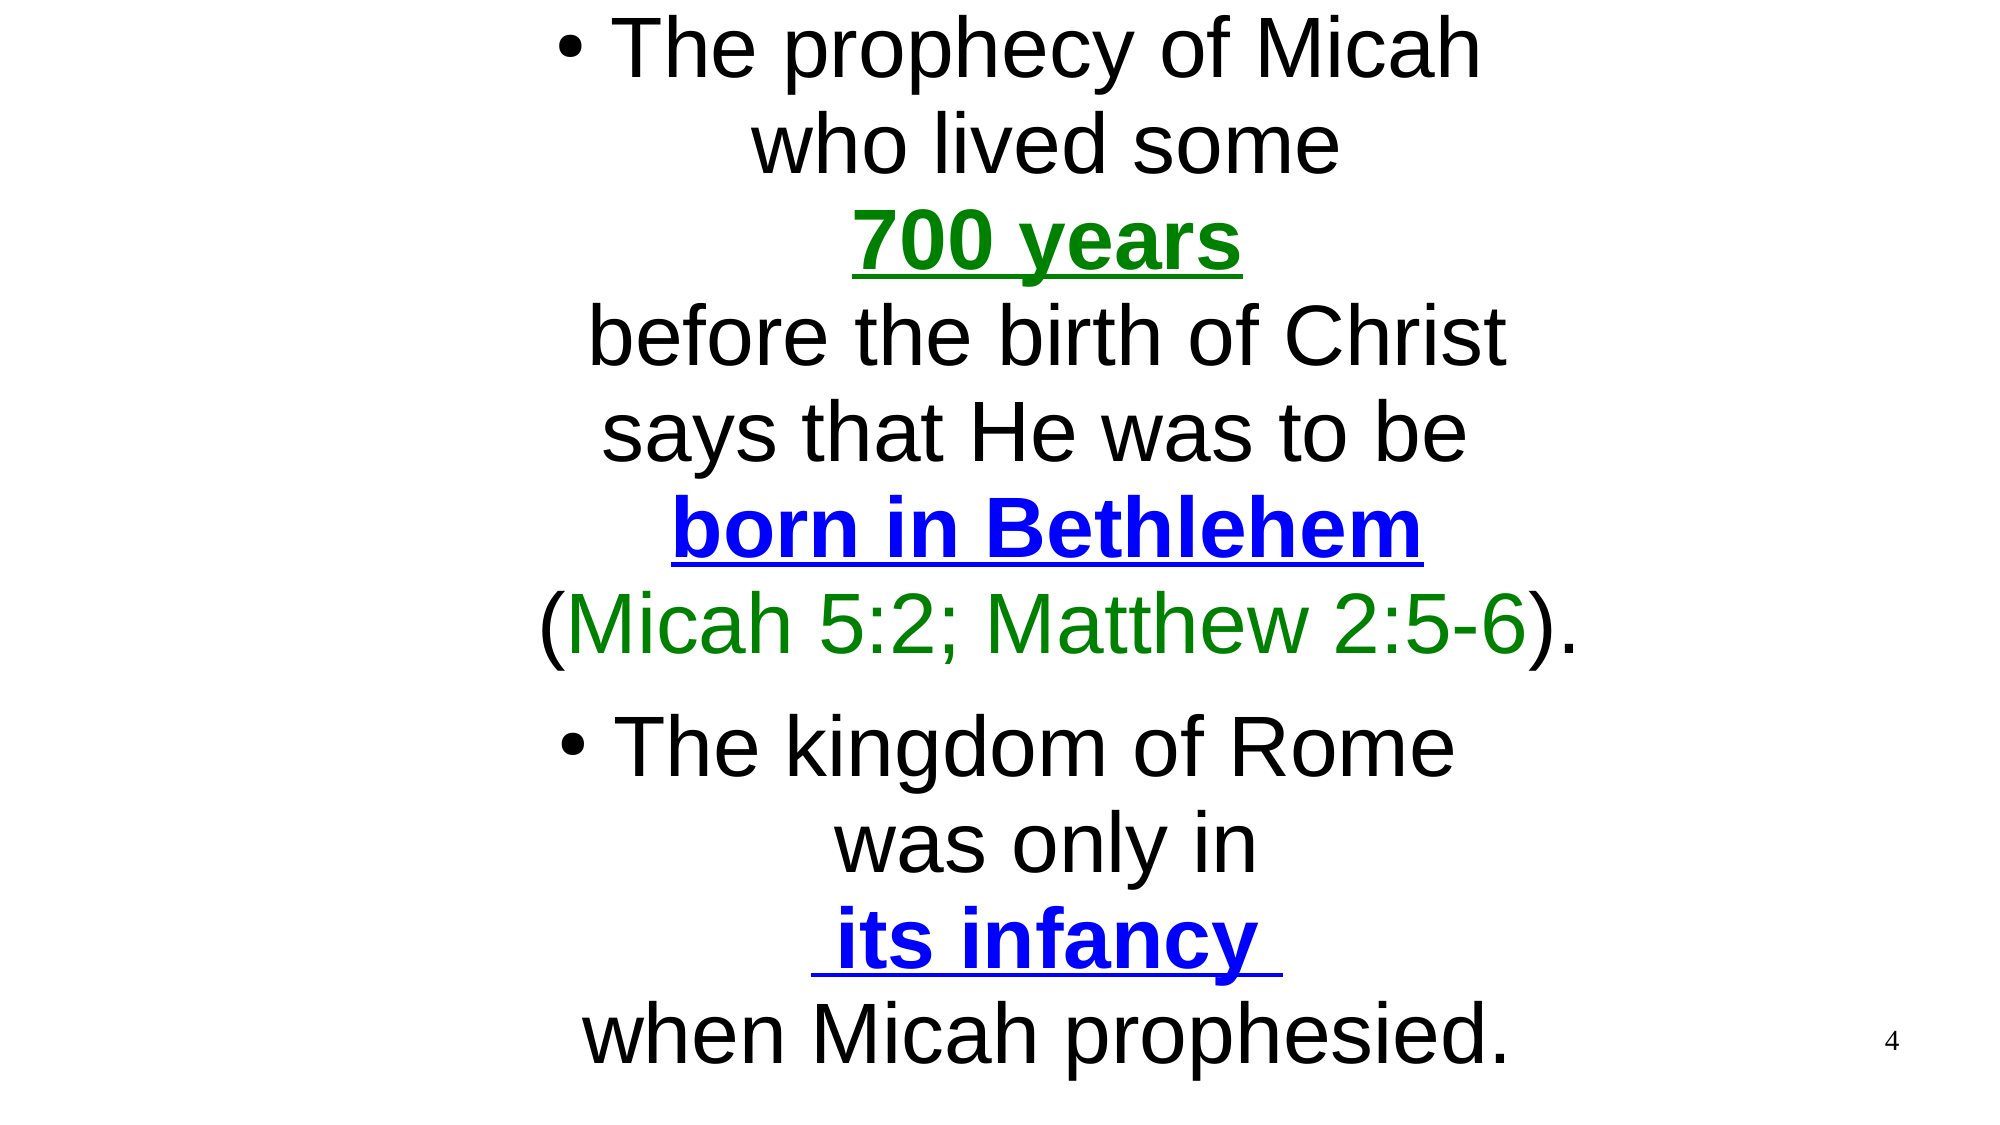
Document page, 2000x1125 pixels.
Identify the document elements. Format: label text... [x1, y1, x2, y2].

list The prophecy of Micah who lived some 700 years before the birth of Christ says that He was to be born in Bethlehem (Micah 5:2; Matthew 2:5-6). The kingdom of Rome was only in its infancy when Micah prophesied. [37, 0, 1988, 1088]
